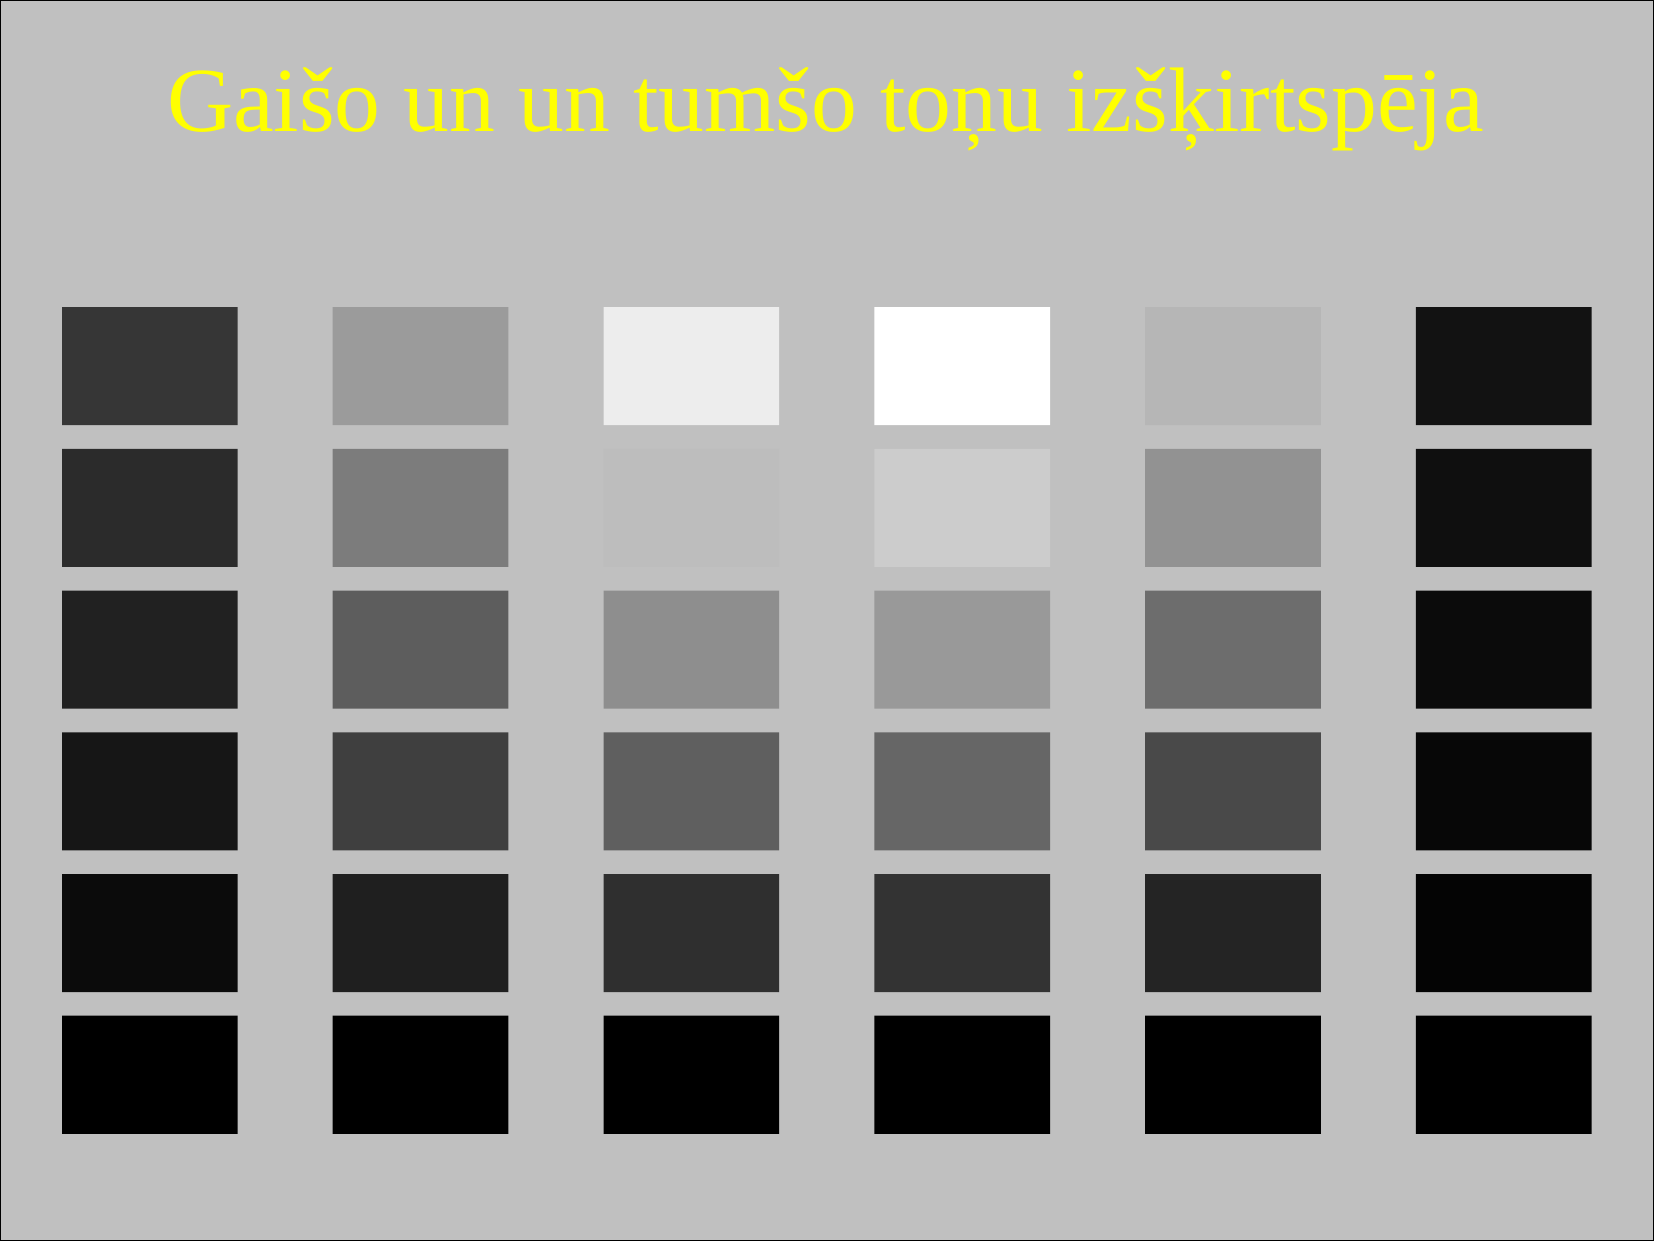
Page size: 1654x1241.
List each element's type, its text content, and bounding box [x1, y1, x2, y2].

title Gaišo un un tumšo toņu izšķirtspēja [29, 49, 1625, 296]
text_box [0, 0, 1654, 1241]
